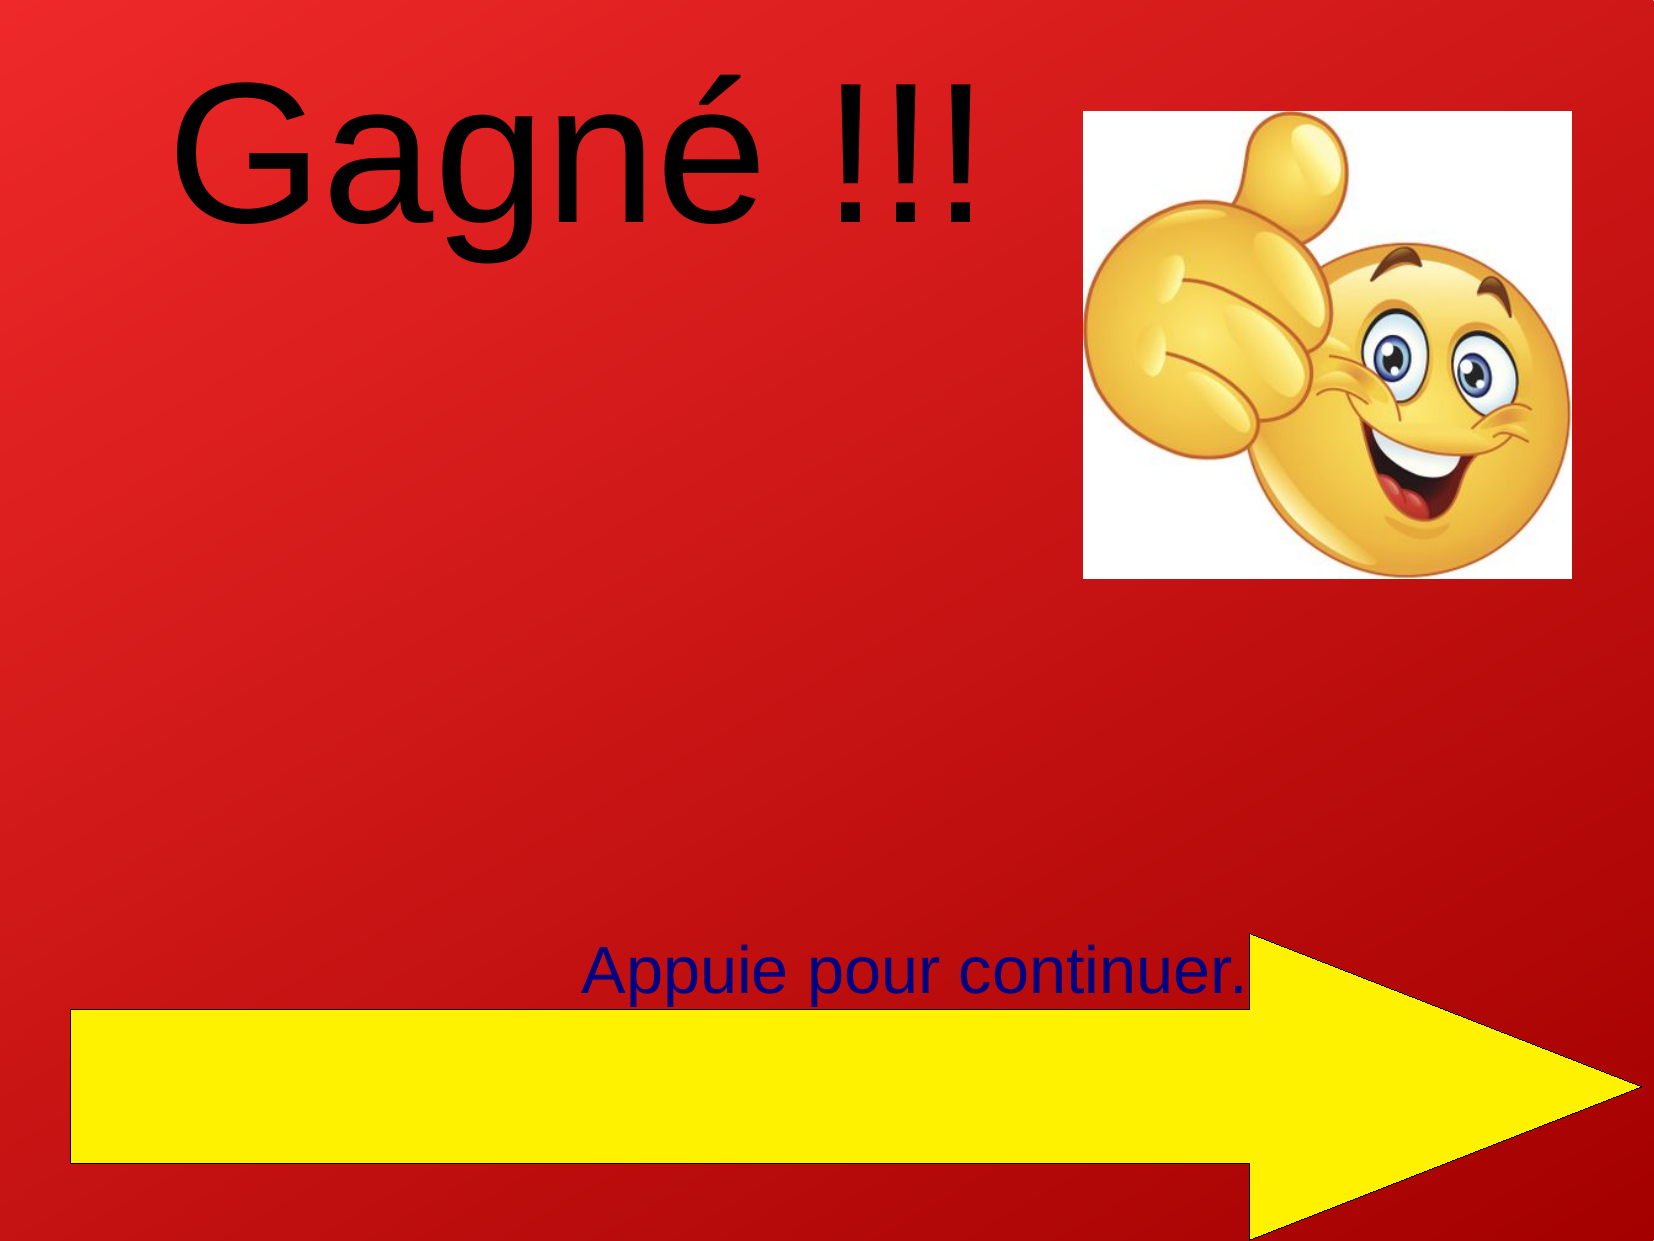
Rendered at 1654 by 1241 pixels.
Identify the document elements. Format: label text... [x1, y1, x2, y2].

title Gagné !!! [0, 41, 1323, 265]
text_box [70, 933, 1642, 1241]
picture [1083, 111, 1572, 579]
text_box Appuie pour continuer. [566, 933, 1249, 1009]
